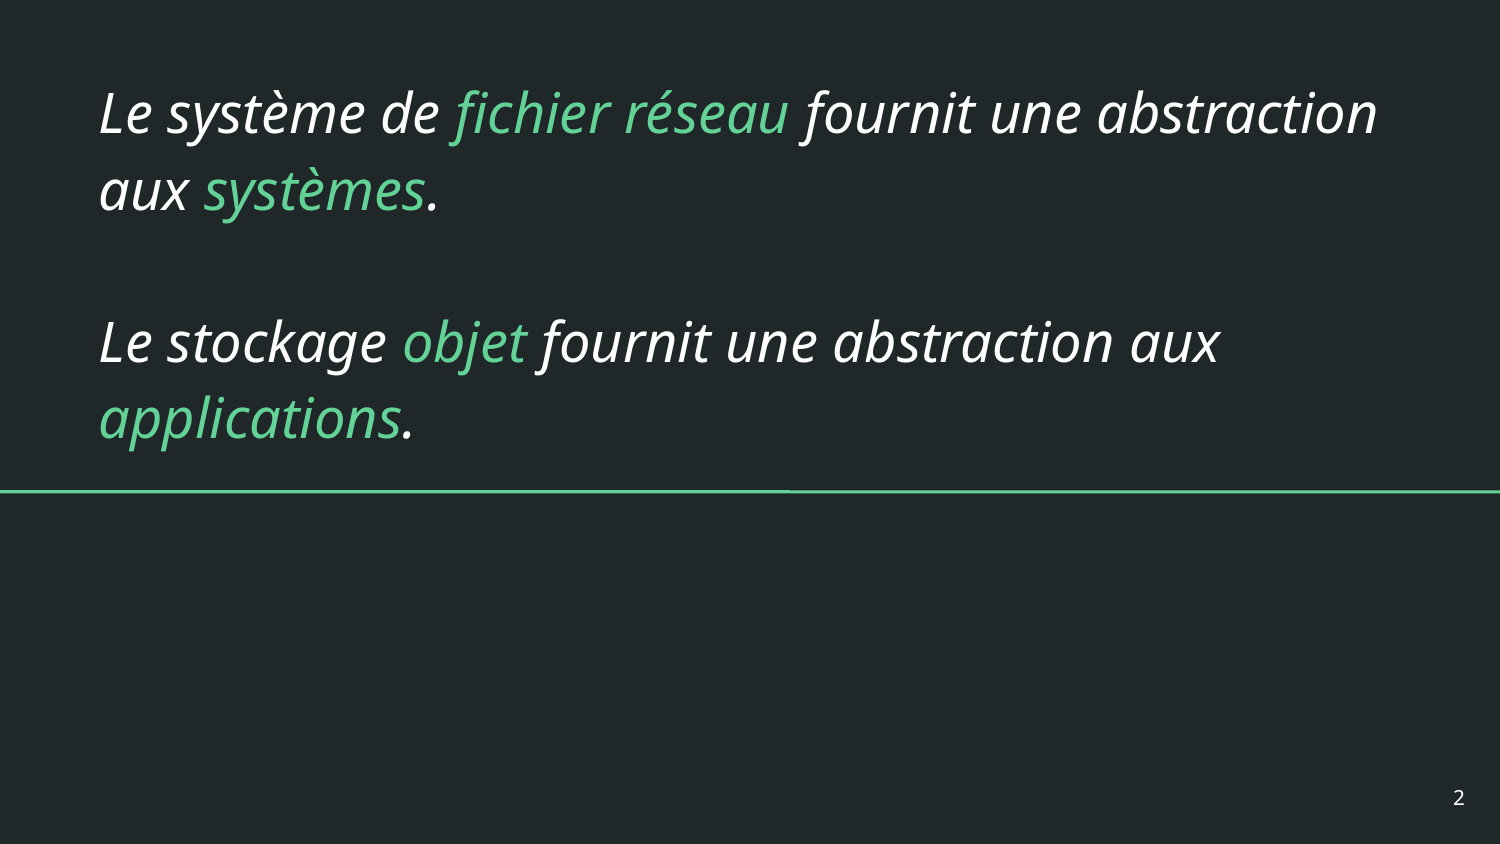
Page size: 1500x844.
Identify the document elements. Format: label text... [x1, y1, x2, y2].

slide_number <numéro> [1389, 764, 1480, 830]
title Le système de fichier réseau fournit une abstraction aux systèmes. Le stockage objet fournit une abstraction aux applications. [83, 59, 1417, 473]
